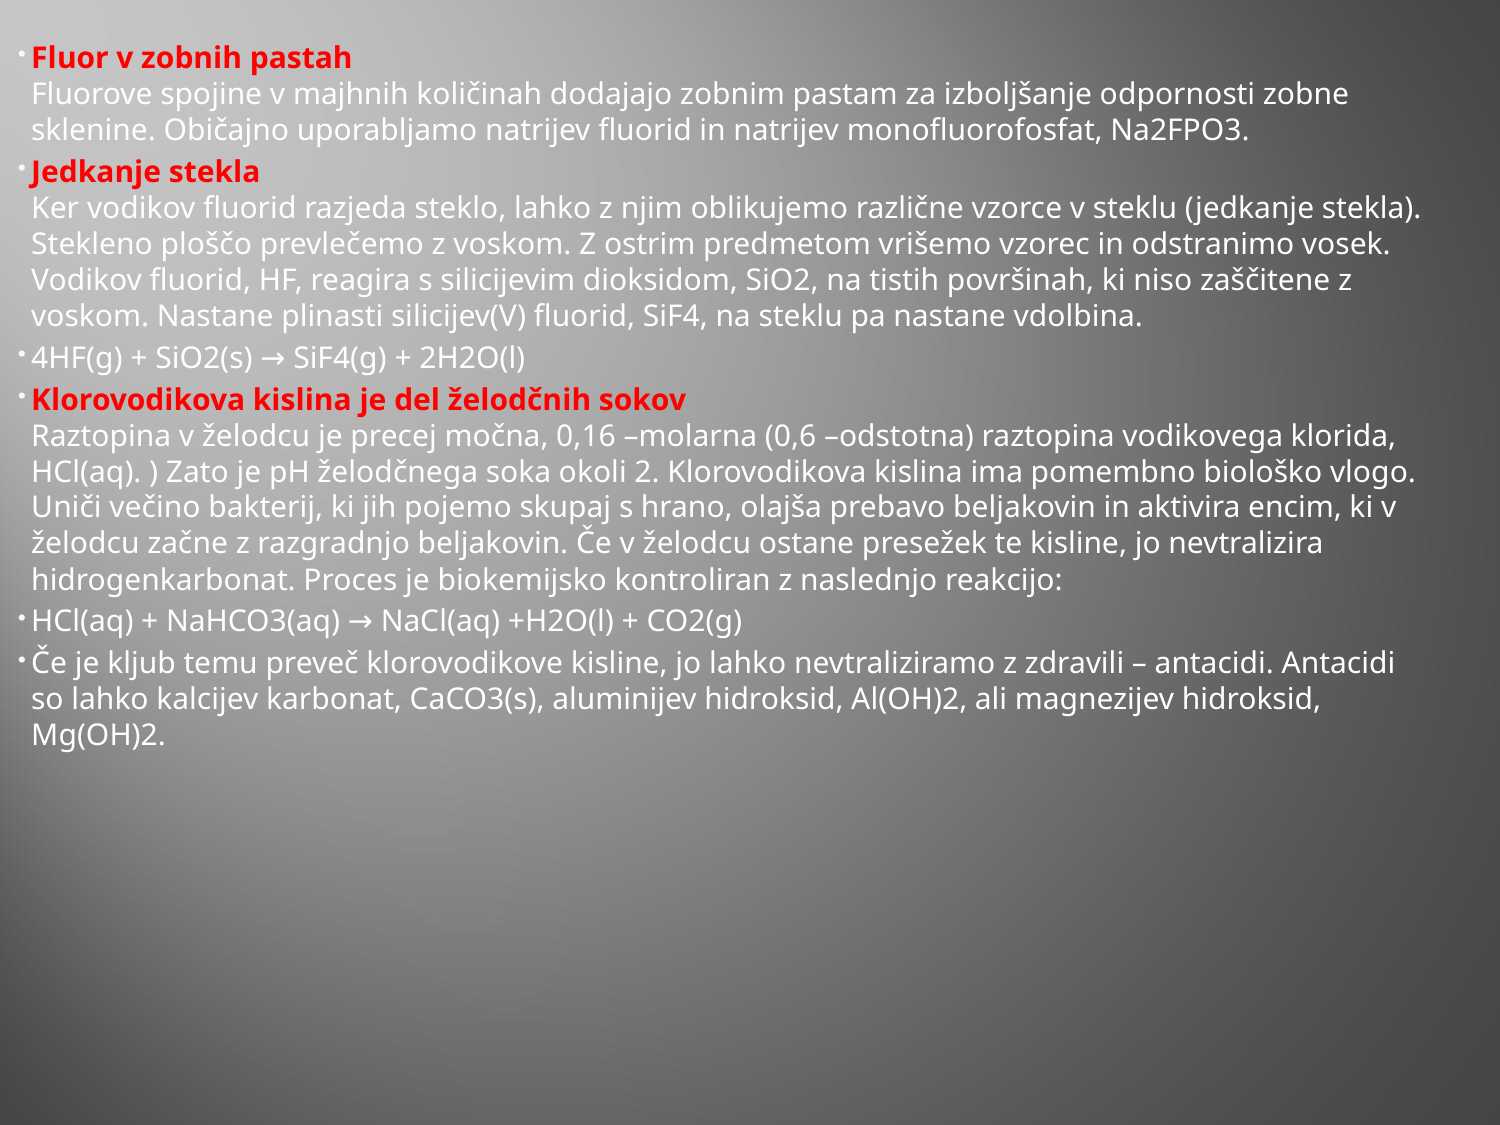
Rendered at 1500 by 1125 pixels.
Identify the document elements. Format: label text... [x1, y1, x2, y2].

picture [0, 0, 1500, 1125]
list Fluor v zobnih pastah Fluorove spojine v majhnih količinah dodajajo zobnim pastam za izboljšanje odpornosti zobne sklenine. Običajno uporabljamo natrijev fluorid in natrijev monofluorofosfat, Na2FPO3. Jedkanje stekla Ker vodikov fluorid razjeda steklo, lahko z njim oblikujemo različne vzorce v steklu (jedkanje stekla). Stekleno ploščo prevlečemo z voskom. Z ostrim predmetom vrišemo vzorec in odstranimo vosek. Vodikov fluorid, HF, reagira s silicijevim dioksidom, SiO2, na tistih površinah, ki niso zaščitene z voskom. Nastane plinasti silicijev(V) fluorid, SiF4, na steklu pa nastane vdolbina. 4HF(g) + SiO2(s) → SiF4(g) + 2H2O(l) Klorovodikova kislina je del želodčnih sokov Raztopina v želodcu je precej močna, 0,16 –molarna (0,6 –odstotna) raztopina vodikovega klorida, HCl(aq). ) Zato je pH želodčnega soka okoli 2. Klorovodikova kislina ima pomembno biološko vlogo. Uniči večino bakterij, ki jih pojemo skupaj s hrano, olajša prebavo beljakovin in aktivira encim, ki v želodcu začne z razgradnjo beljakovin. Če v želodcu ostane presežek te kisline, jo nevtralizira hidrogenkarbonat. Proces je biokemijsko kontroliran z naslednjo reakcijo: HCl(aq) + NaHCO3(aq) → NaCl(aq) +H2O(l) + CO2(g) Če je kljub temu preveč klorovodikove kisline, jo lahko nevtraliziramo z zdravili – antacidi. Antacidi so lahko kalcijev karbonat, CaCO3(s), aluminijev hidroksid, Al(OH)2, ali magnezijev hidroksid, Mg(OH)2. [0, 31, 1439, 804]
